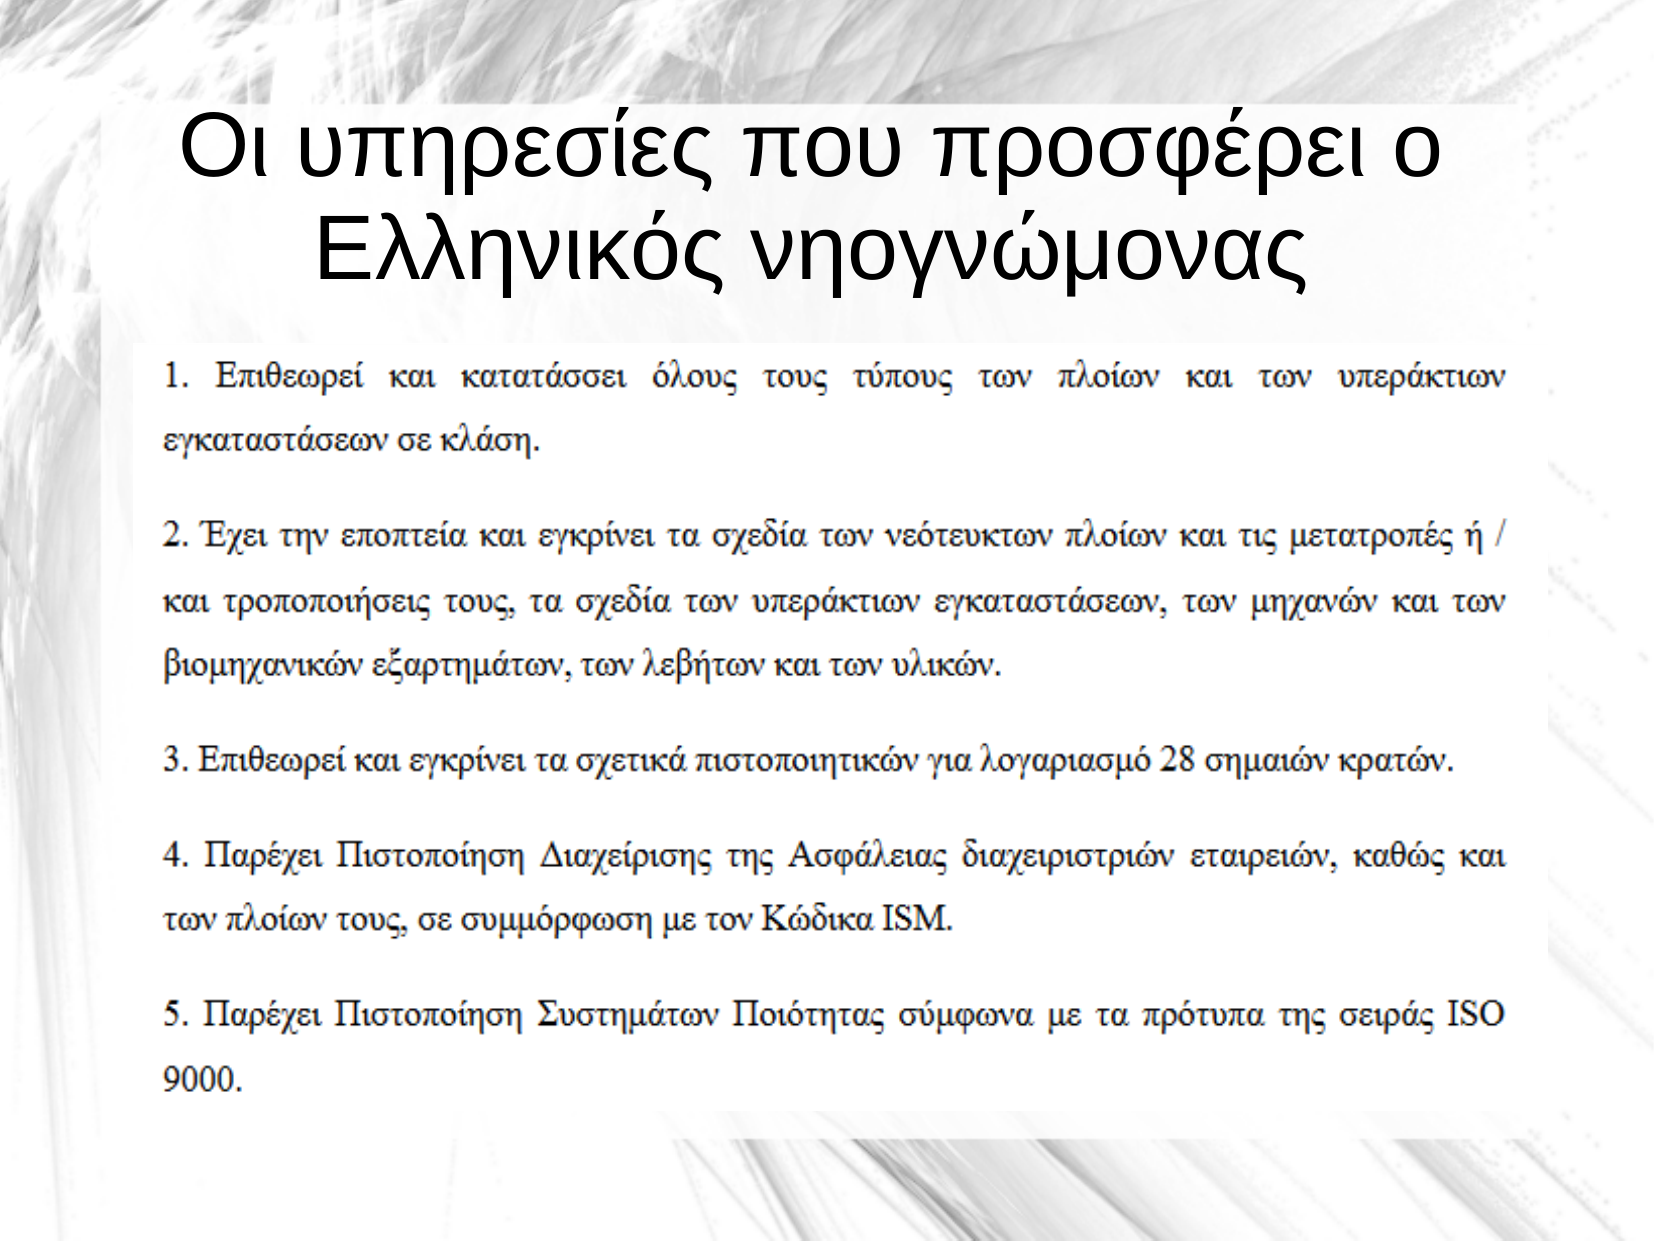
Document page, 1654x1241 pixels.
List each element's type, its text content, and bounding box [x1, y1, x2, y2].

picture [0, 0, 1654, 1241]
title Οι υπηρεσίες που προσφέρει ο Ελληνικός νηογνώμονας [118, 93, 1506, 299]
